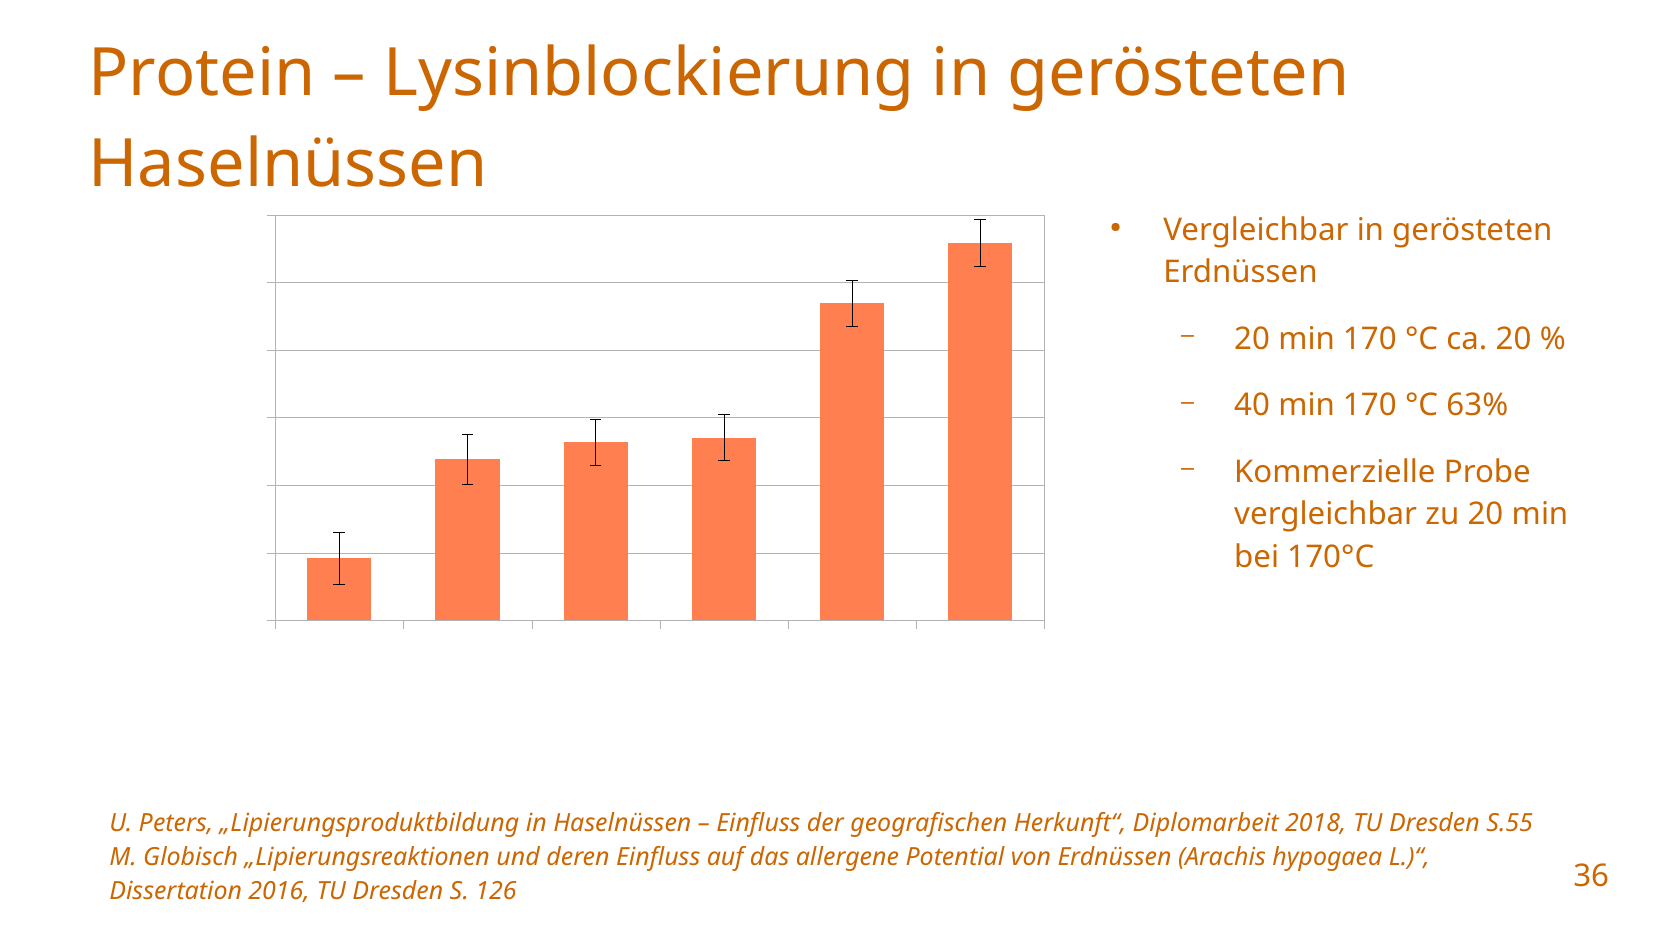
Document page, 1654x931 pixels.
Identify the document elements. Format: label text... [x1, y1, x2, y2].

list Vergleichbar in gerösteten Erdnüssen 20 min 170 °C ca. 20 % 40 min 170 °C 63% Kommerzielle Probe vergleichbar zu 20 min bei 170°C [1092, 206, 1595, 747]
text_box U. Peters, „Lipierungsproduktbildung in Haselnüssen – Einfluss der geografischen Herkunft“, Diplomarbeit 2018, TU Dresden S.55 M. Globisch „Lipierungsreaktionen und deren Einfluss auf das allergene Potential von Erdnüssen (Arachis hypogaea L.)“, Dissertation 2016, TU Dresden S. 126 [94, 797, 1565, 913]
picture [118, 192, 1063, 724]
title Protein – Lysinblockierung in gerösteten Haselnüssen [88, 37, 1489, 193]
